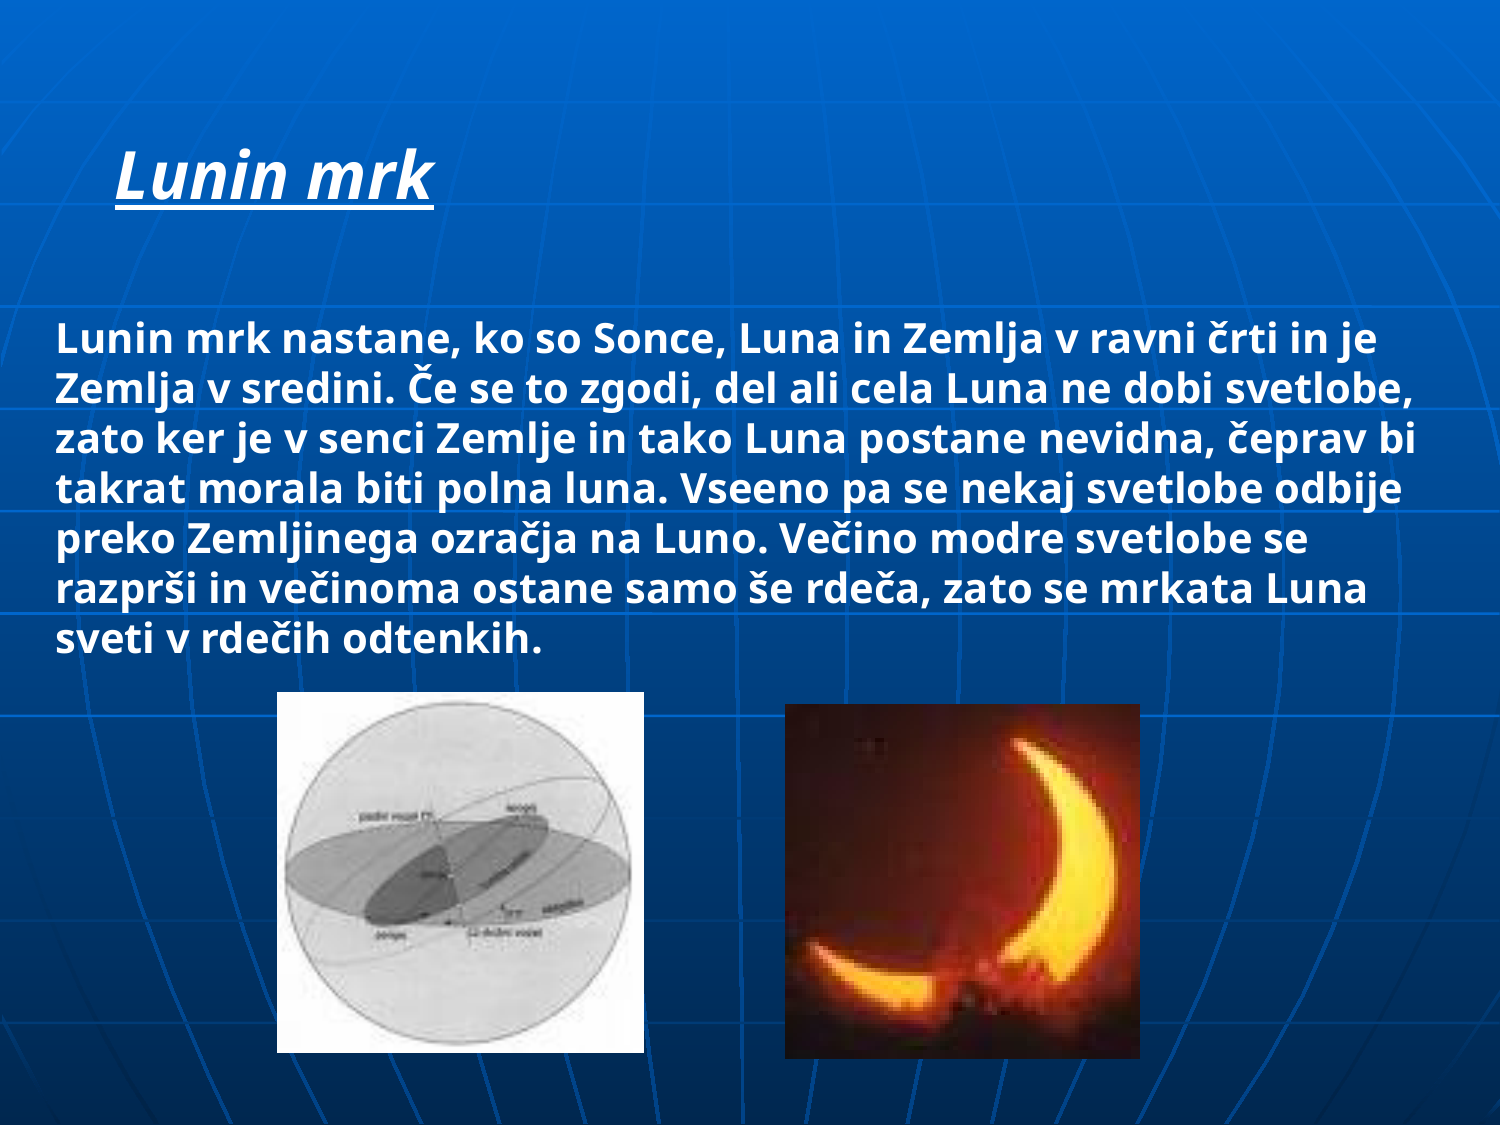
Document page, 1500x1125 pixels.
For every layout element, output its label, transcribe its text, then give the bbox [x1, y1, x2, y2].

text_box Lunin mrk nastane, ko so Sonce, Luna in Zemlja v ravni črti in je Zemlja v sredini. Če se to zgodi, del ali cela Luna ne dobi svetlobe, zato ker je v senci Zemlje in tako Luna postane nevidna, čeprav bi takrat morala biti polna luna. Vseeno pa se nekaj svetlobe odbije preko Zemljinega ozračja na Luno. Večino modre svetlobe se razprši in večinoma ostane samo še rdeča, zato se mrkata Luna sveti v rdečih odtenkih. [41, 303, 1435, 669]
picture [785, 704, 1140, 1059]
picture [277, 692, 644, 1053]
text_box Lunin mrk [100, 125, 715, 221]
